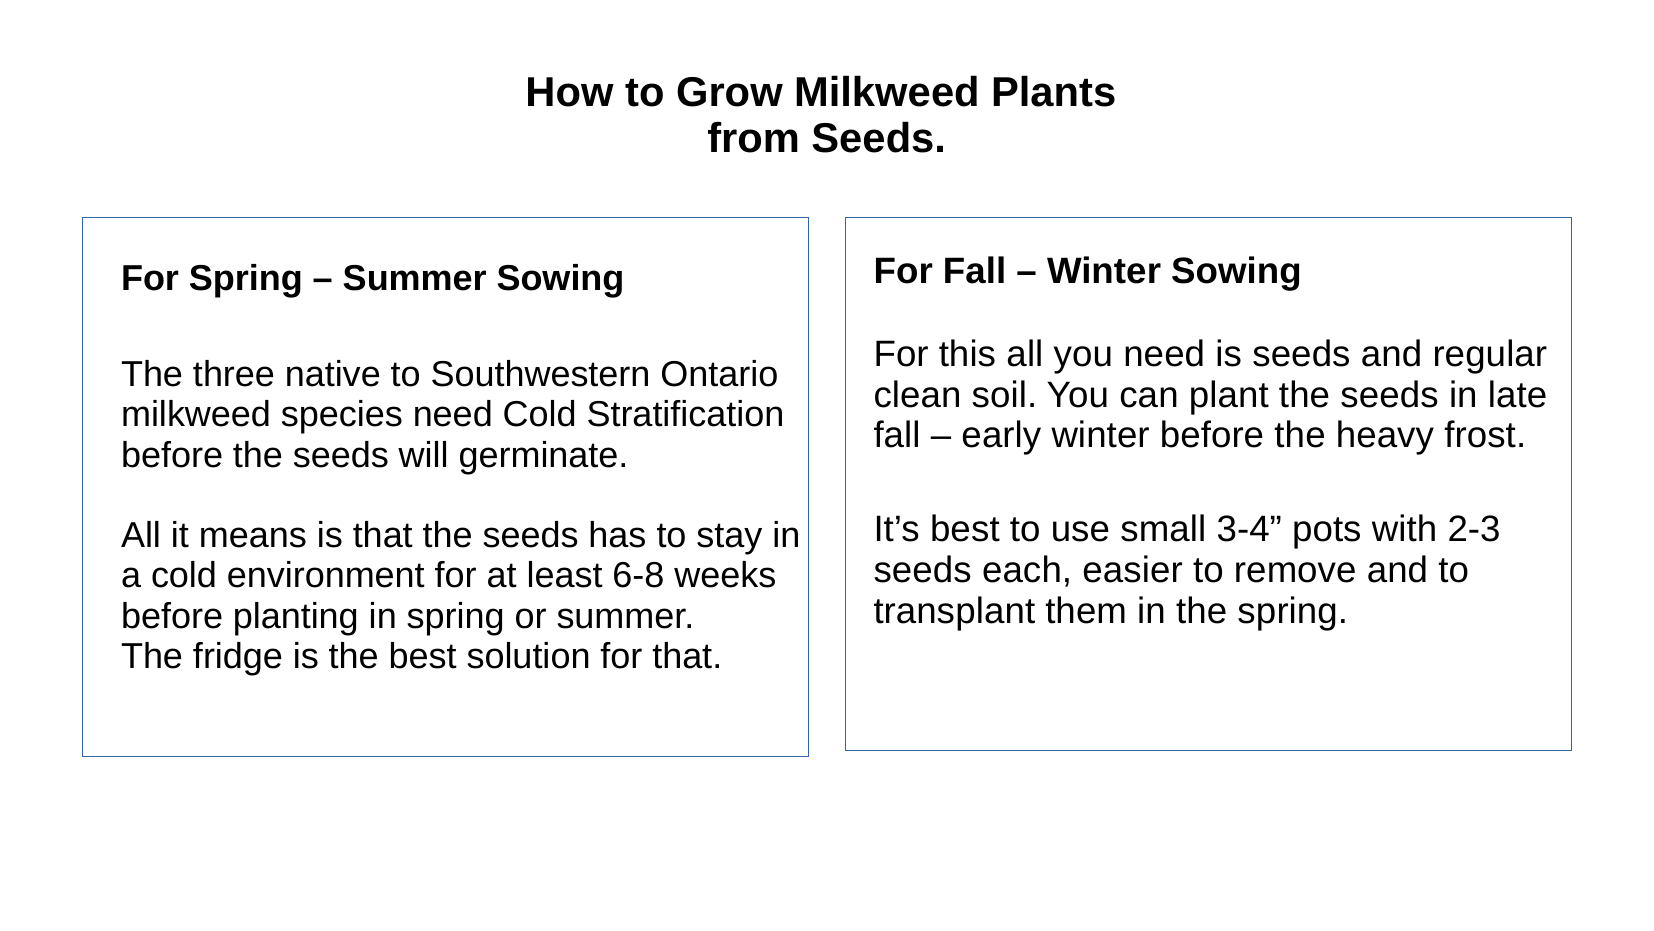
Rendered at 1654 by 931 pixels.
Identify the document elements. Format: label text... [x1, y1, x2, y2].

list For Spring – Summer Sowing The three native to Southwestern Ontario milkweed species need Cold Stratification before the seeds will germinate. All it means is that the seeds has to stay in a cold environment for at least 6-8 weeks before planting in spring or summer. The fridge is the best solution for that. [82, 217, 809, 757]
list For Fall – Winter Sowing For this all you need is seeds and regular clean soil. You can plant the seeds in late fall – early winter before the heavy frost. It’s best to use small 3-4” pots with 2-3 seeds each, easier to remove and to transplant them in the spring. [845, 217, 1572, 751]
title How to Grow Milkweed Plants from Seeds. [82, 12, 1571, 218]
